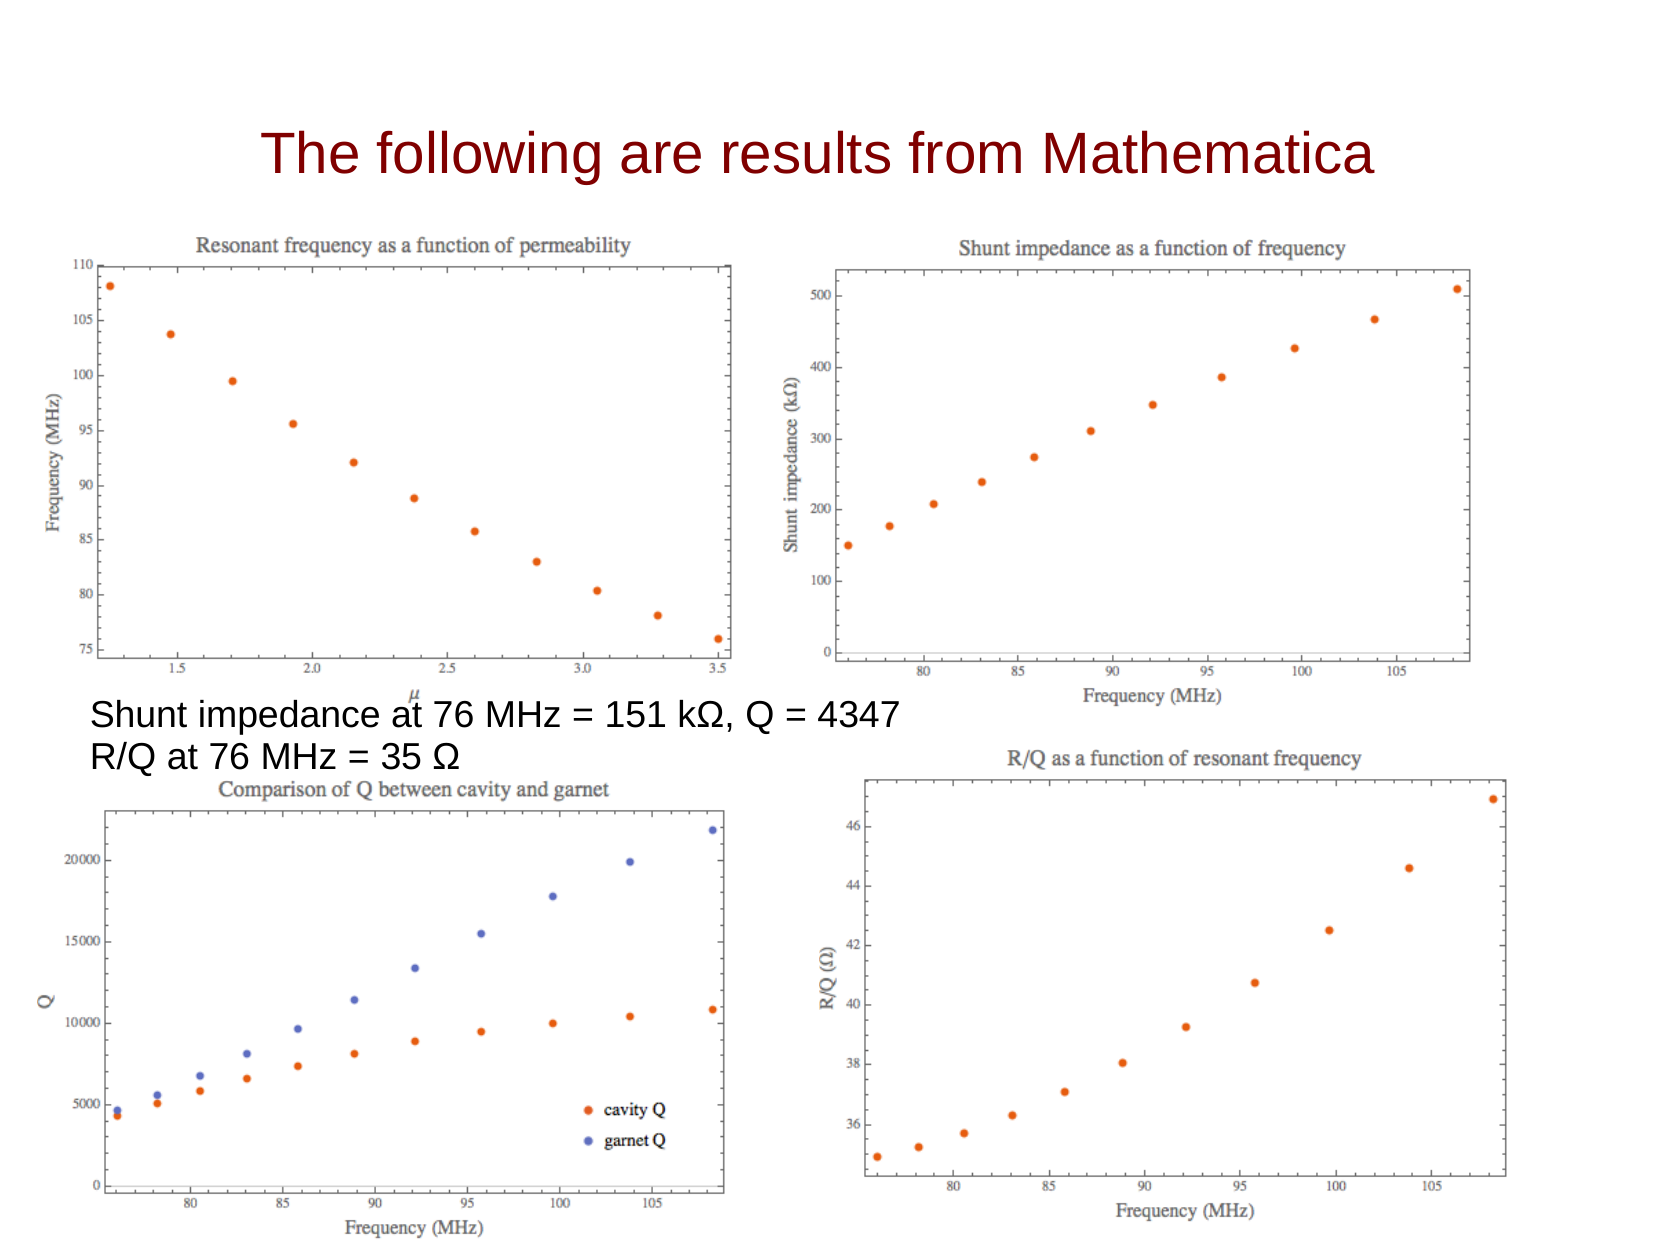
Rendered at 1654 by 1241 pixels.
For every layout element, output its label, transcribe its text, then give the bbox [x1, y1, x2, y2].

picture [37, 780, 726, 1241]
picture [45, 236, 733, 706]
picture [783, 239, 1472, 686]
title The following are results from Mathematica [82, 49, 1571, 257]
picture [819, 749, 1508, 1224]
text_box Shunt impedance at 76 MHz = 151 kΩ, Q = 4347 R/Q at 76 MHz = 35 Ω [75, 686, 1504, 785]
